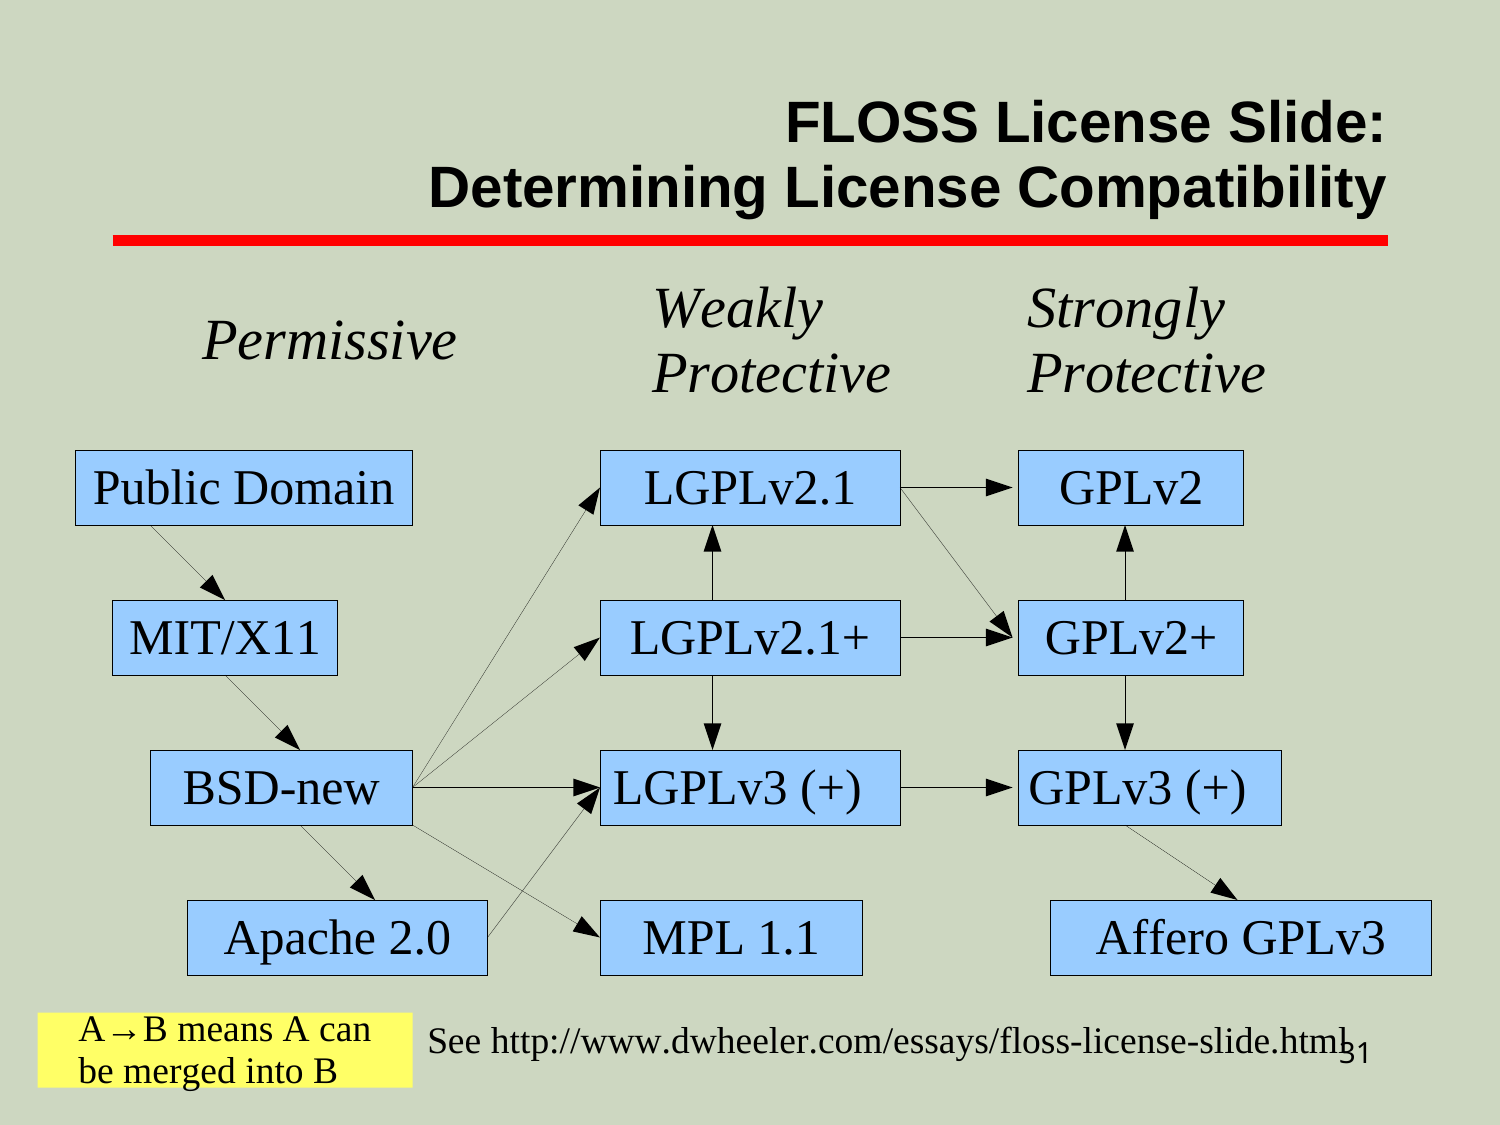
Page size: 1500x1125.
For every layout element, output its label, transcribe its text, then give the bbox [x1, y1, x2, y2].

text_box A→B means A can be merged into B [37, 1012, 413, 1088]
text_box BSD-new [150, 750, 413, 826]
text_box See http://www.dwheeler.com/essays/floss-license-slide.html [413, 1012, 1345, 1069]
text_box Strongly Protective [1012, 268, 1282, 413]
text_box MIT/X11 [112, 600, 338, 676]
text_box GPLv2+ [1018, 600, 1244, 676]
text_box Weakly Protective [637, 268, 907, 413]
text_box GPLv3 (+) [1018, 750, 1282, 826]
text_box LGPLv2.1 [600, 450, 901, 526]
text_box Public Domain [75, 450, 413, 526]
text_box Permissive [187, 299, 473, 380]
text_box LGPLv2.1+ [600, 600, 901, 676]
text_box LGPLv3 (+) [600, 750, 901, 826]
title FLOSS License Slide: Determining License Compatibility [337, 85, 1388, 224]
text_box MPL 1.1 [600, 900, 863, 976]
text_box GPLv2 [1018, 450, 1244, 526]
text_box Affero GPLv3 [1050, 900, 1432, 976]
text_box Apache 2.0 [187, 900, 488, 976]
